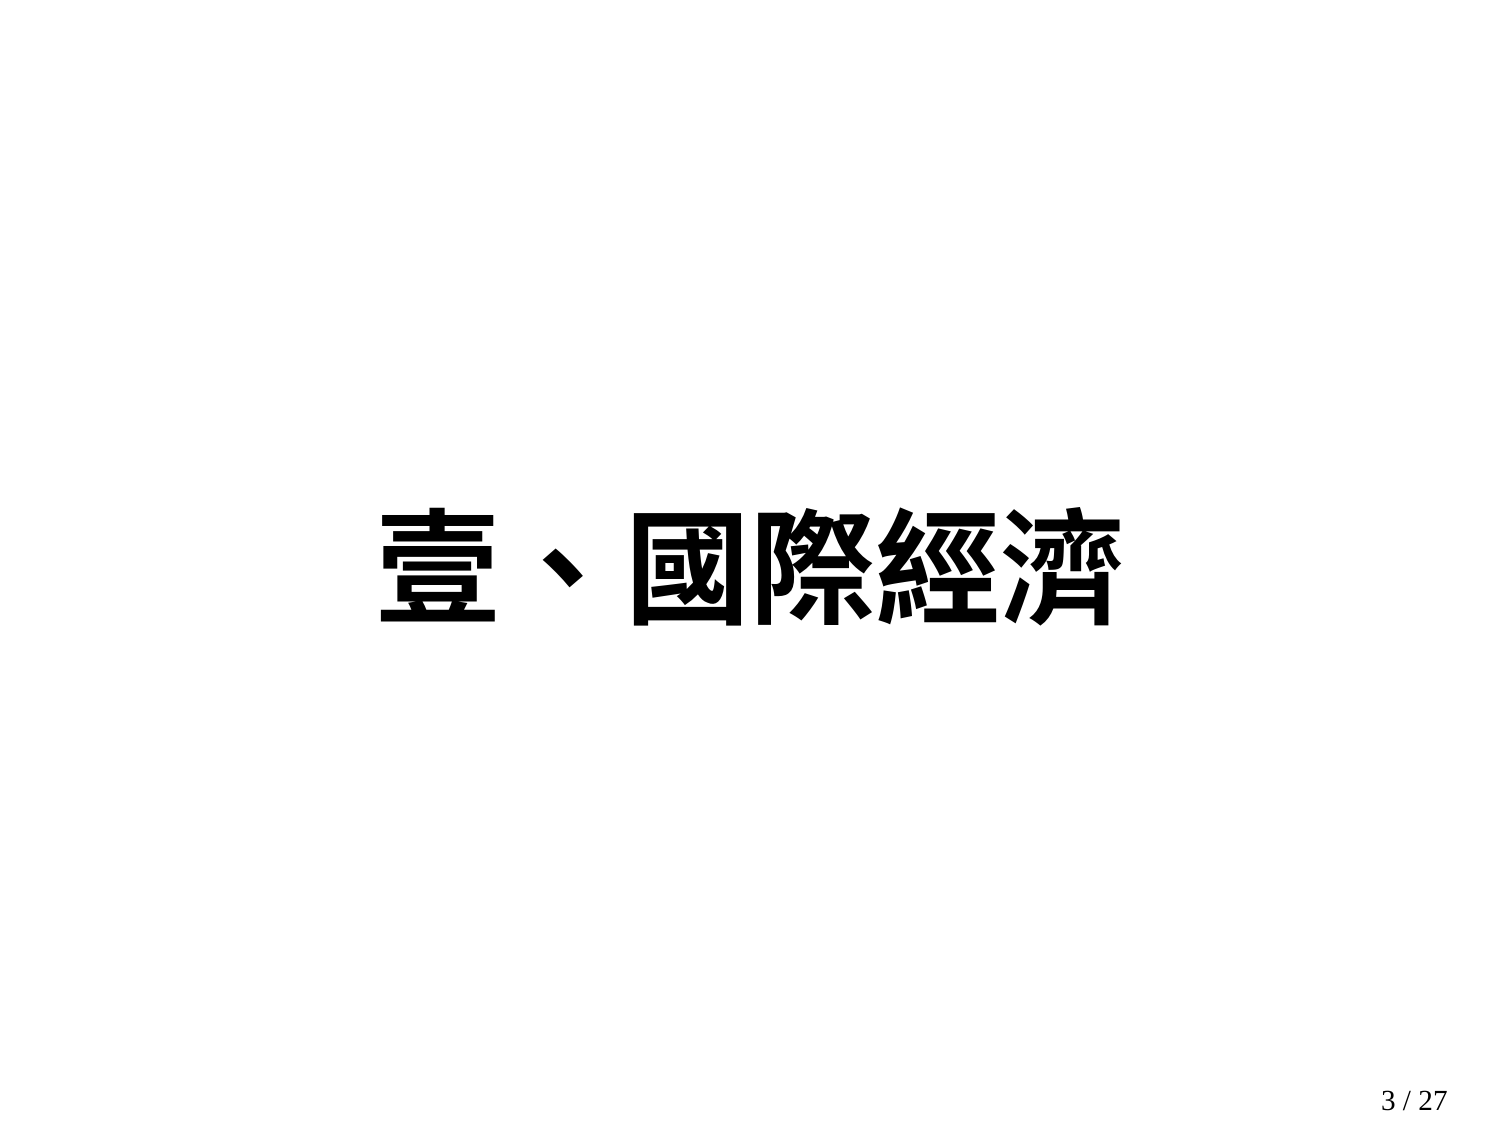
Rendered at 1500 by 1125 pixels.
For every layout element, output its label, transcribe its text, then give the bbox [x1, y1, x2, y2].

text_box 壹、國際經濟 [0, 467, 1500, 662]
